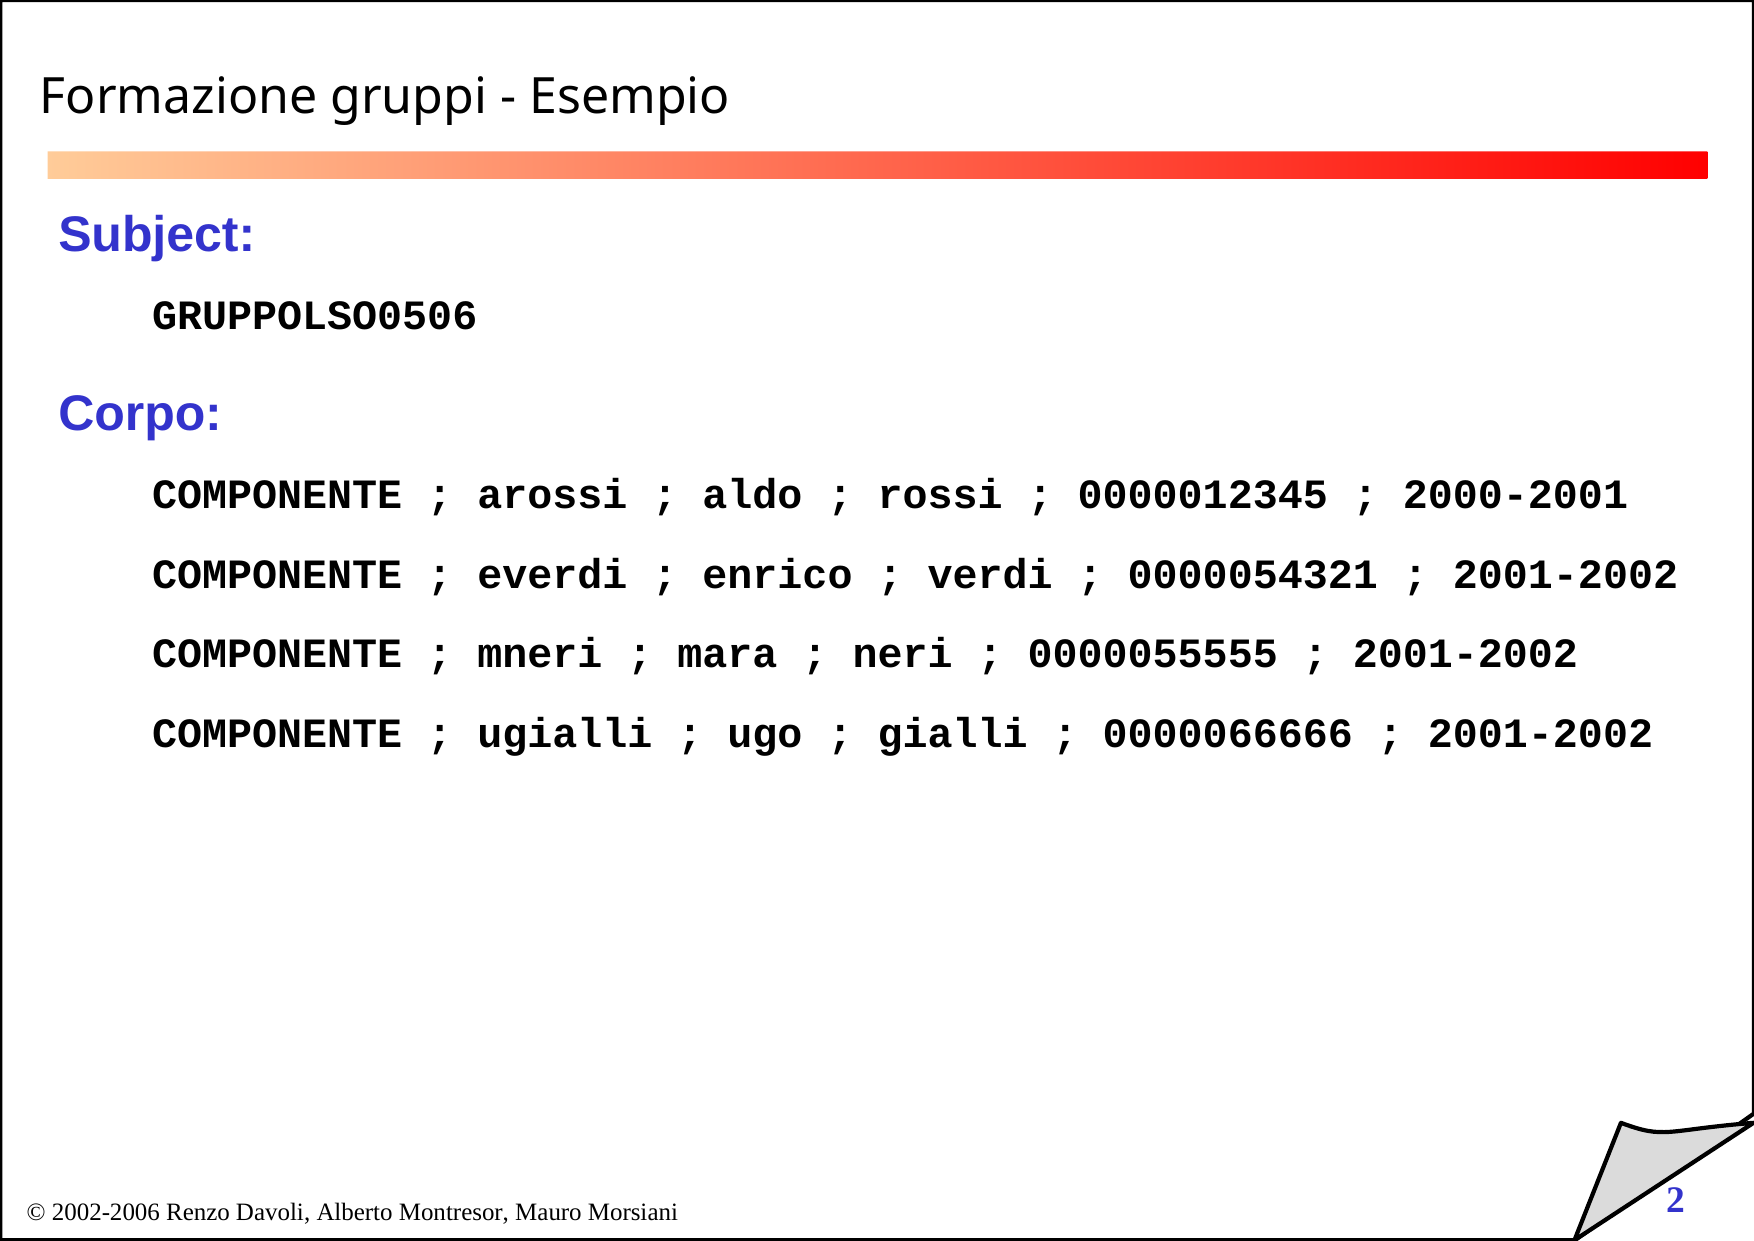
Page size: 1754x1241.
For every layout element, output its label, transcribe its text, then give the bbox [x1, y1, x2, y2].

list Subject: GRUPPOLSO0506 Corpo: COMPONENTE ; arossi ; aldo ; rossi ; 0000012345 ; 2000-2001 COMPONENTE ; everdi ; enrico ; verdi ; 0000054321 ; 2001-2002 COMPONENTE ; mneri ; mara ; neri ; 0000055555 ; 2001-2002 COMPONENTE ; ugialli ; ugo ; gialli ; 0000066666 ; 2001-2002 [58, 206, 1696, 814]
title Formazione gruppi - Esempio [40, 48, 1713, 144]
